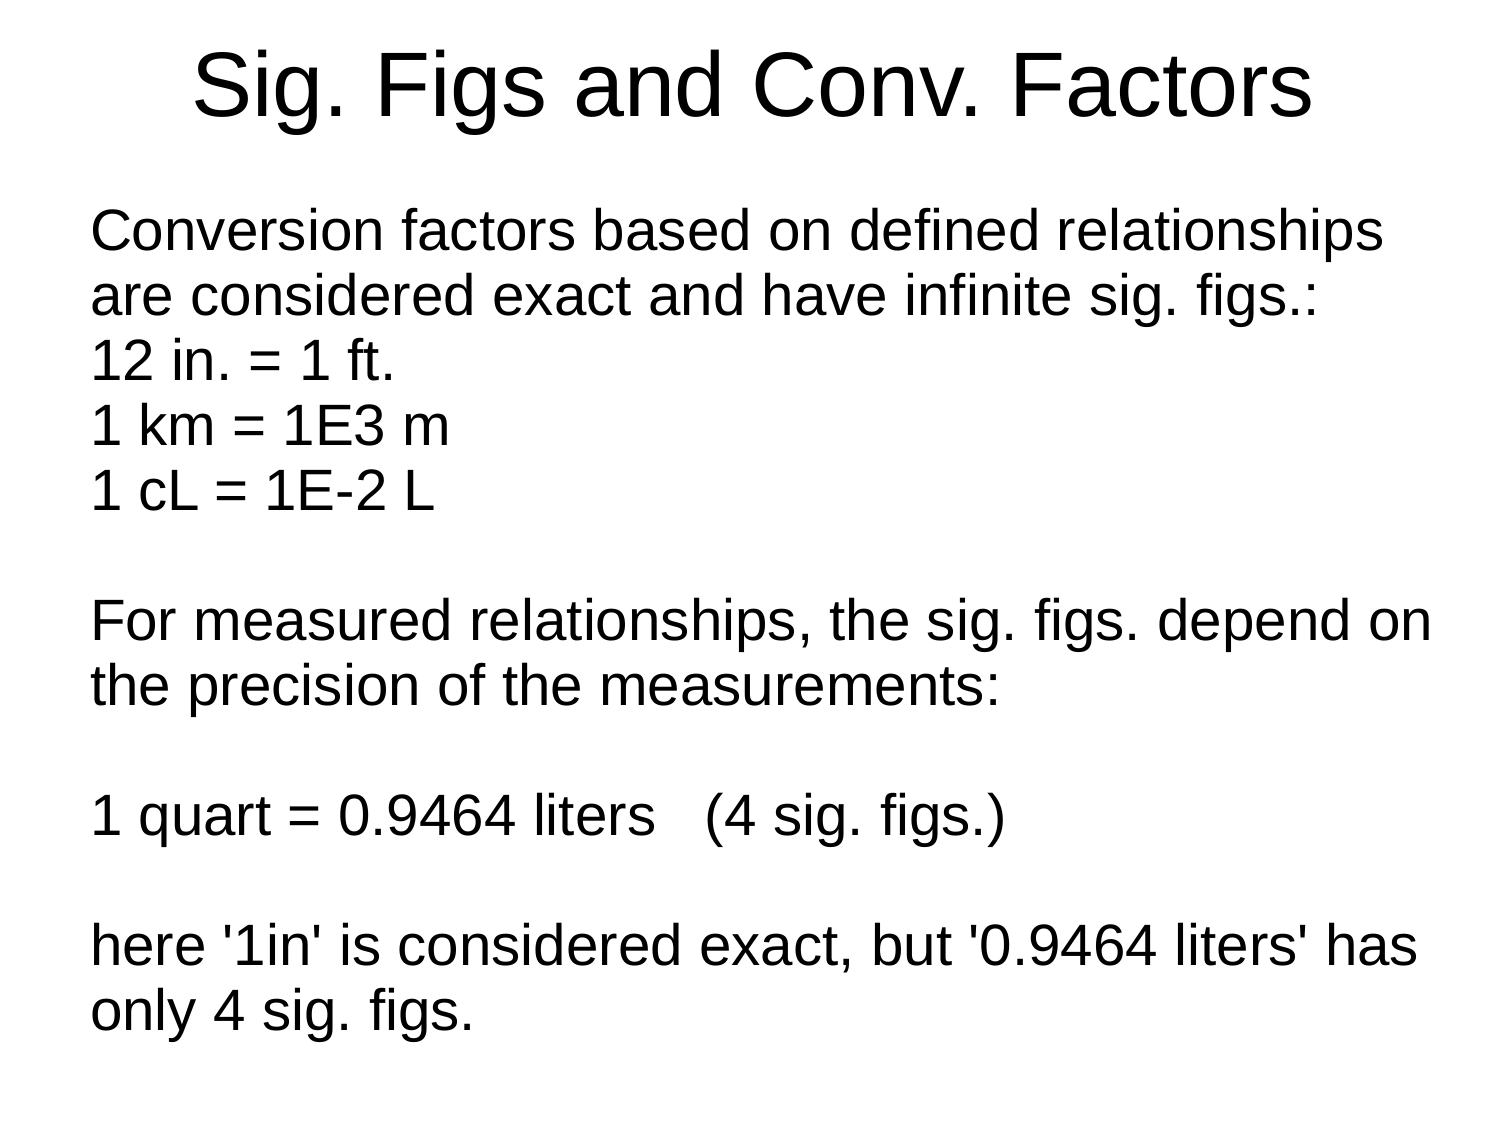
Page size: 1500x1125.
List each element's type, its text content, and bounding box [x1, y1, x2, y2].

subtitle Conversion factors based on defined relationships are considered exact and have infinite sig. figs.: 12 in. = 1 ft. 1 km = 1E3 m 1 cL = 1E-2 L For measured relationships, the sig. figs. depend on the precision of the measurements: 1 quart = 0.9464 liters (4 sig. figs.) here '1in' is considered exact, but '0.9464 liters' has only 4 sig. figs. [90, 145, 1440, 1096]
title Sig. Figs and Conv. Factors [78, 33, 1429, 137]
